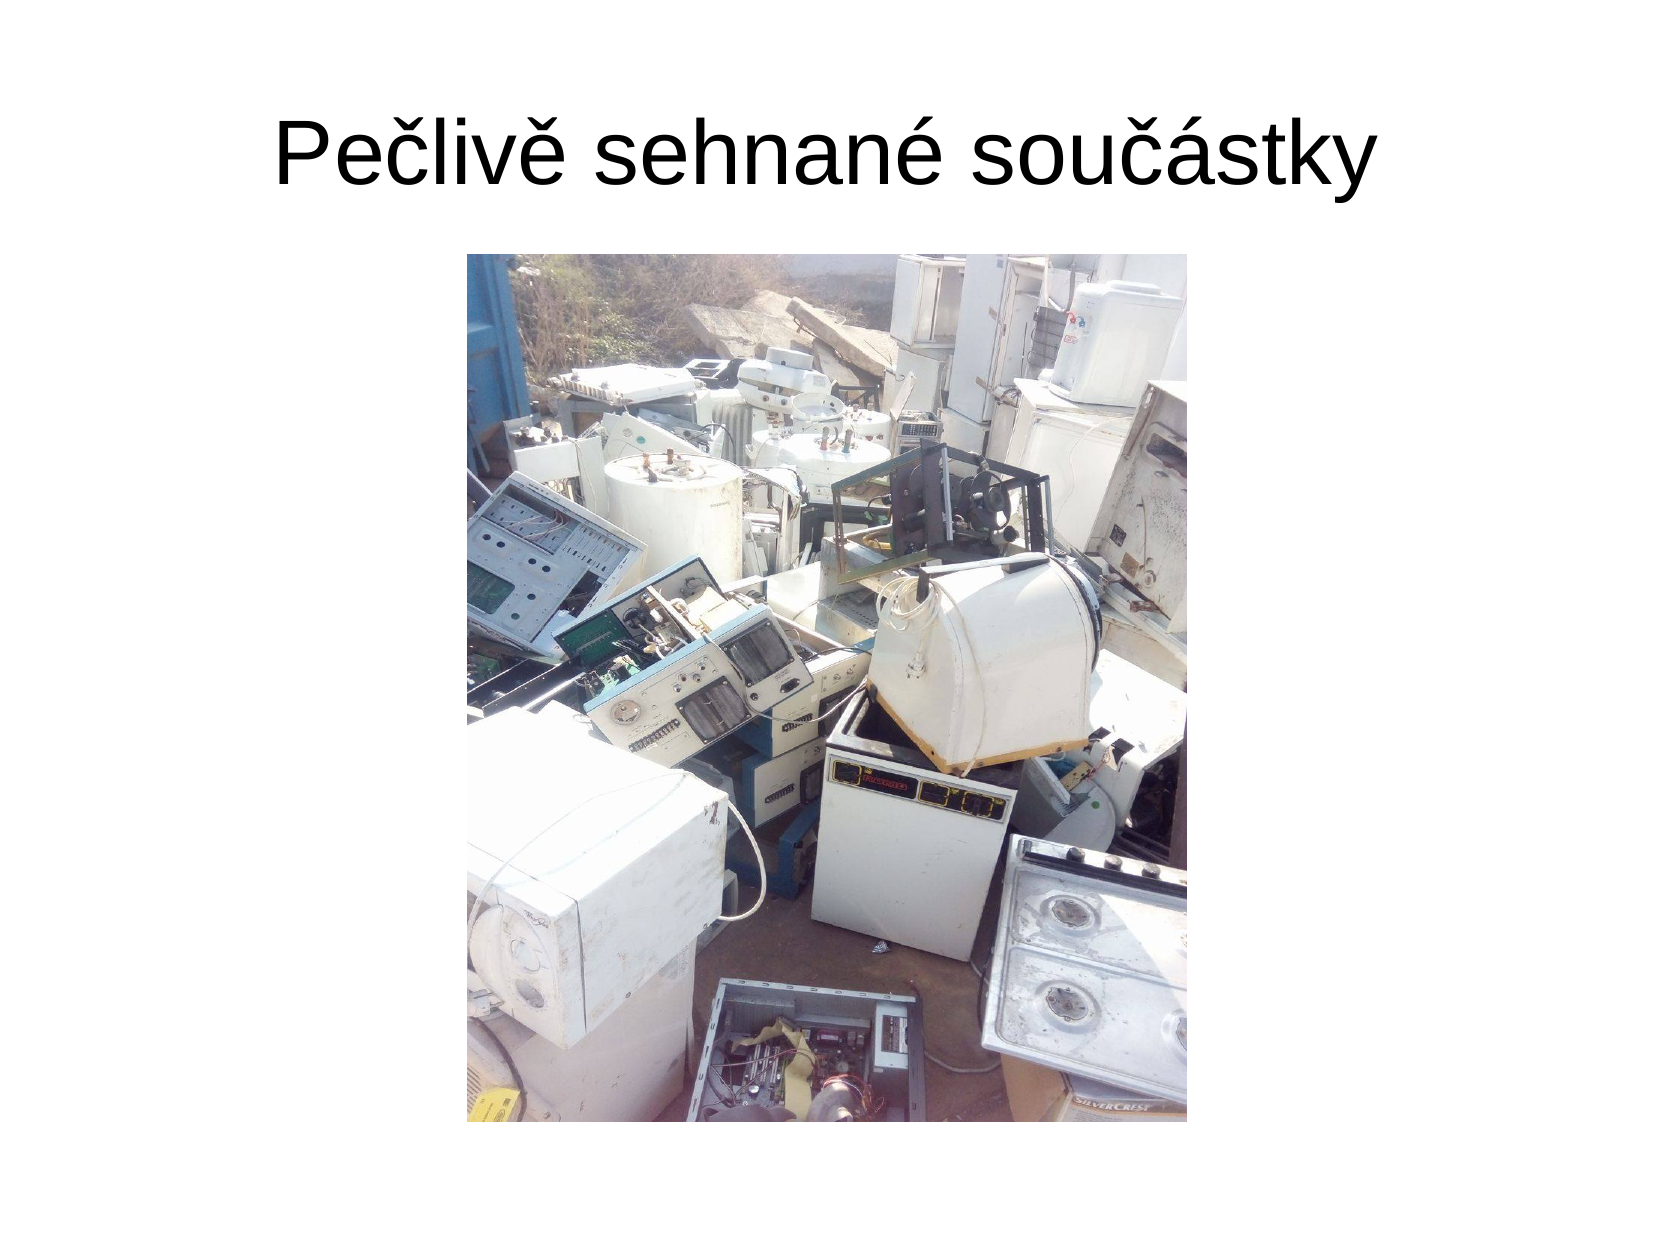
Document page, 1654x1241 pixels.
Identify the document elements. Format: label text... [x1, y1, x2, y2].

title Pečlivě sehnané součástky [82, 49, 1571, 257]
picture [467, 254, 1187, 1123]
